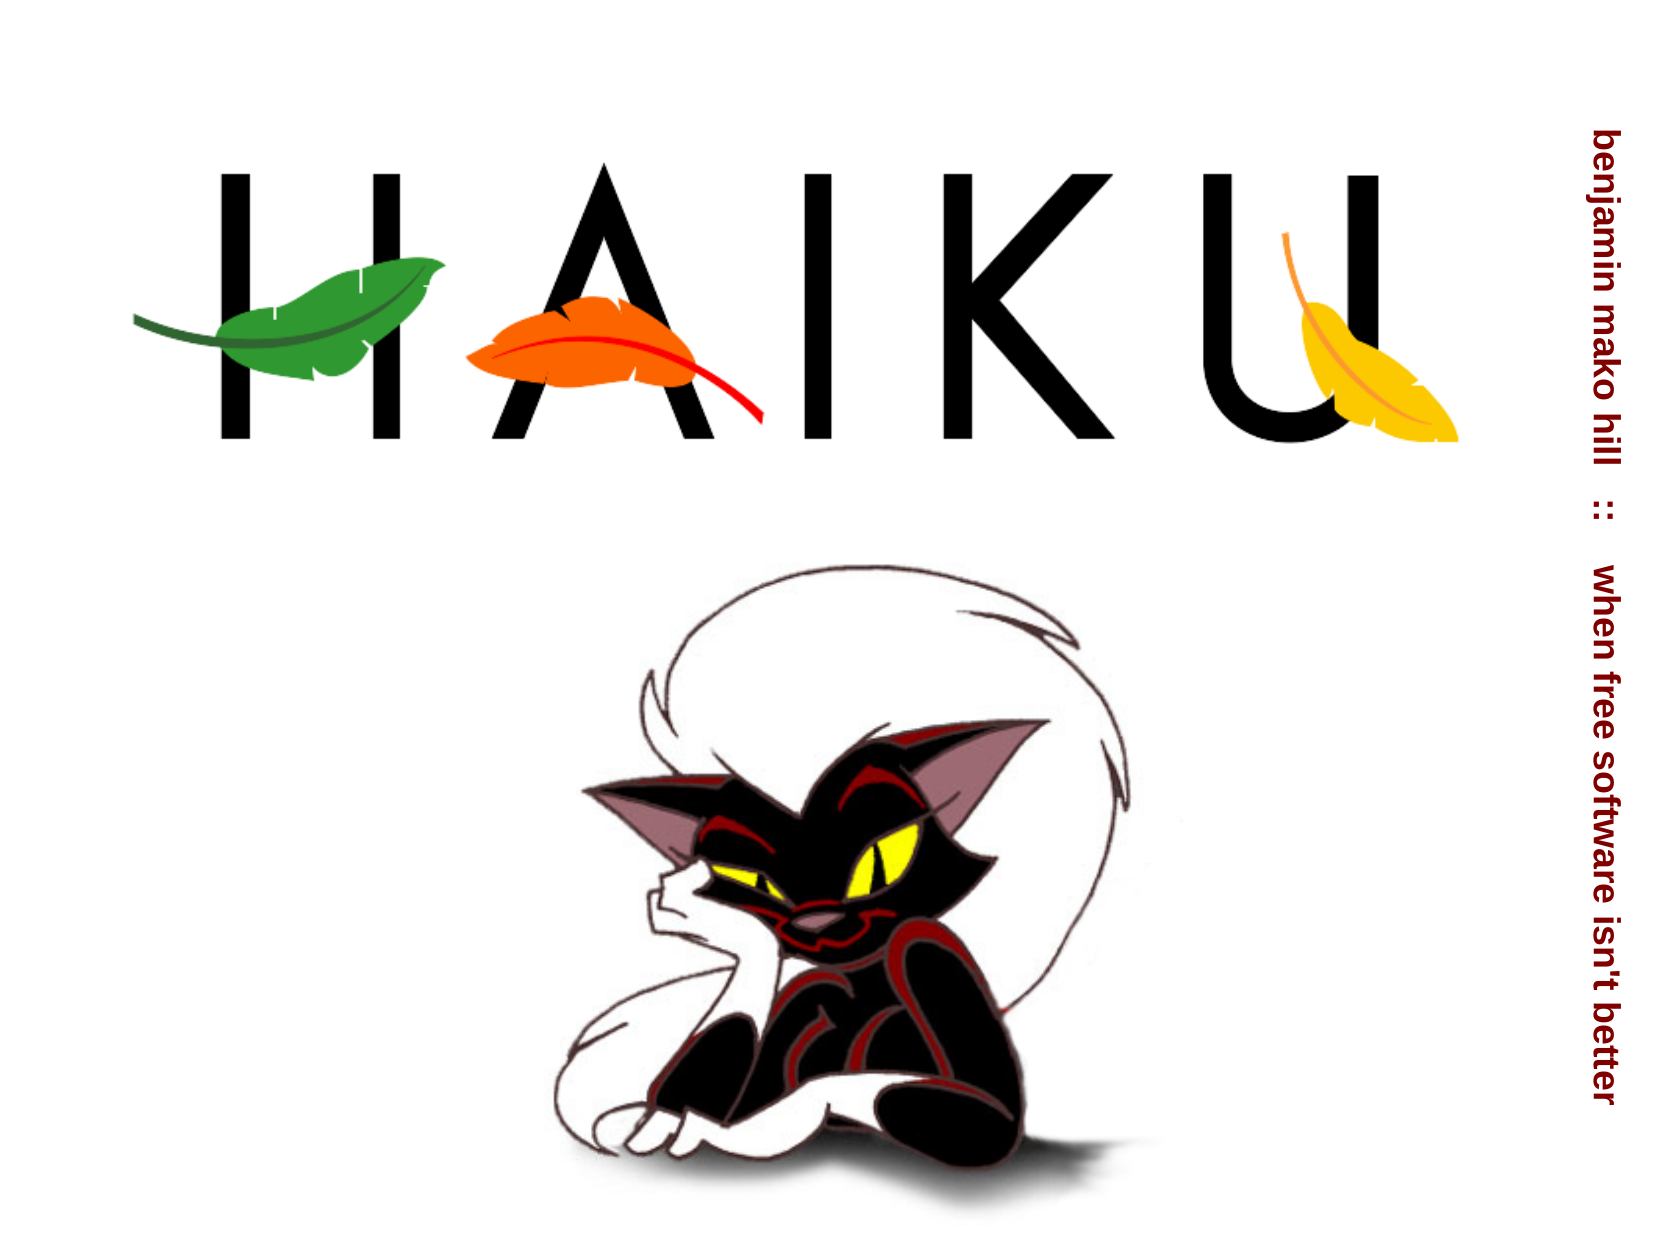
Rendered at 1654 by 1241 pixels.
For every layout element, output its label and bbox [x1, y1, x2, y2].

picture [108, 121, 1499, 494]
picture [521, 516, 1186, 1226]
